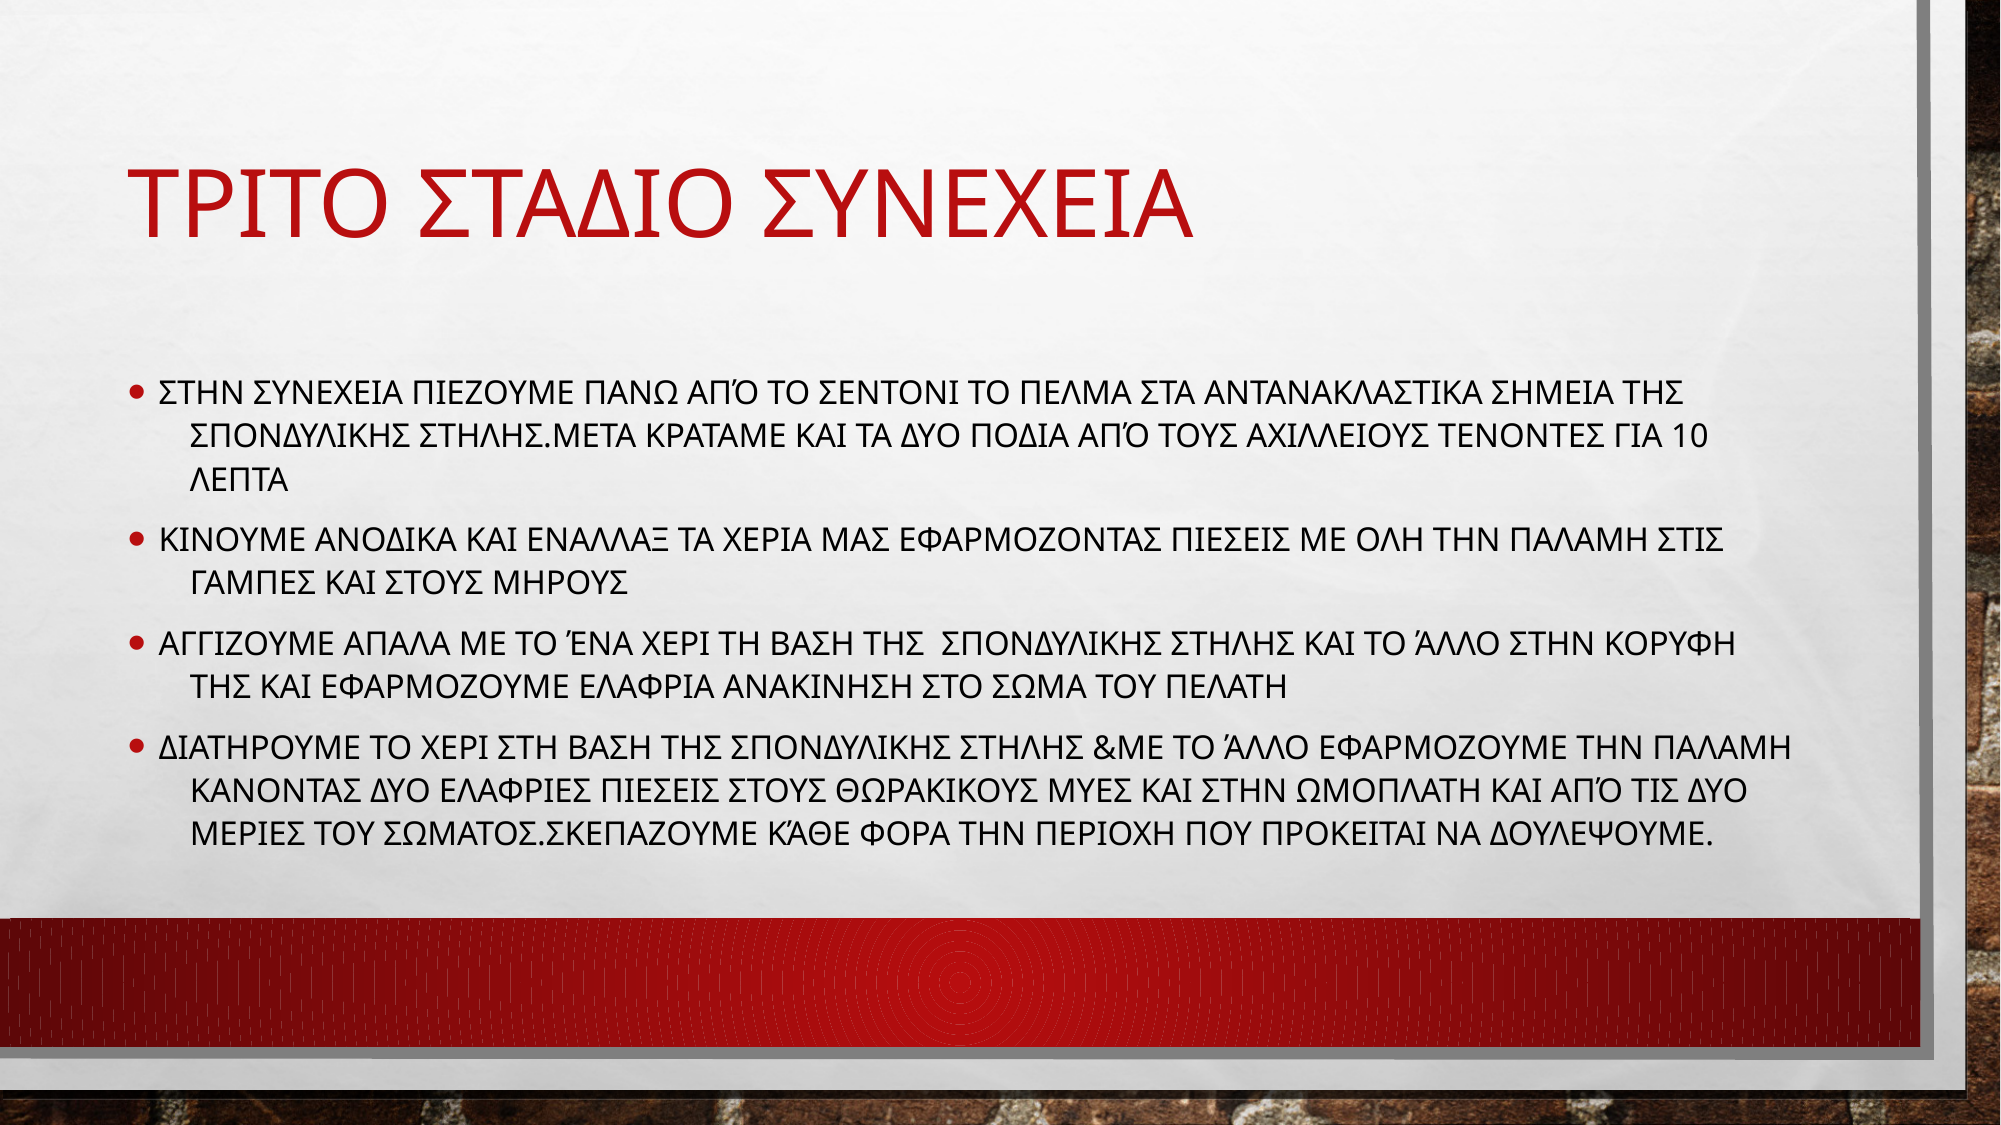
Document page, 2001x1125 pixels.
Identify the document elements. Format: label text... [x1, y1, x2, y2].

title Τριτο σταδιο συνεχεια [112, 112, 1284, 302]
list Στην συνεχεια πιεζουμε πανω από το σεντονι το πελμα στα αντανακλαστικα σημεια της σπονδυλικησ στηλησ.μετα κραταμε και τα δυο ποδια από τους αχιλλειουσ τενοντεσ για 10 λεπτα Κινουμε ανοδικα και εναλλαξ τα χερια μας εφαρμοζοντασ πιεσεισ με ολη την παλαμη στις γαμπεσ και στους μηρουσ Αγγιζουμε απαλα με το ένα χερι τη βαση της σπονδυλικησ στηλησ και το άλλο στην κορυφη της και εφαρμοζουμε ελαφρια ανακινηση στο σωμα του πελατη Διατηρουμε το χερι στη βαση της σπονδυλικησ στηλησ &με το άλλο εφαρμοζουμε την παλαμη κανοντασ δυο ελαφριεσ πιεσεισ στους θωρακικουσ μυεσ και στην ωμοπλατη και από τις δυο μεριεσ του σωματοσ.σκεπαζουμε κάθε φορα την περιοχη που προκειται να δουλεψουμε. [112, 338, 1818, 882]
